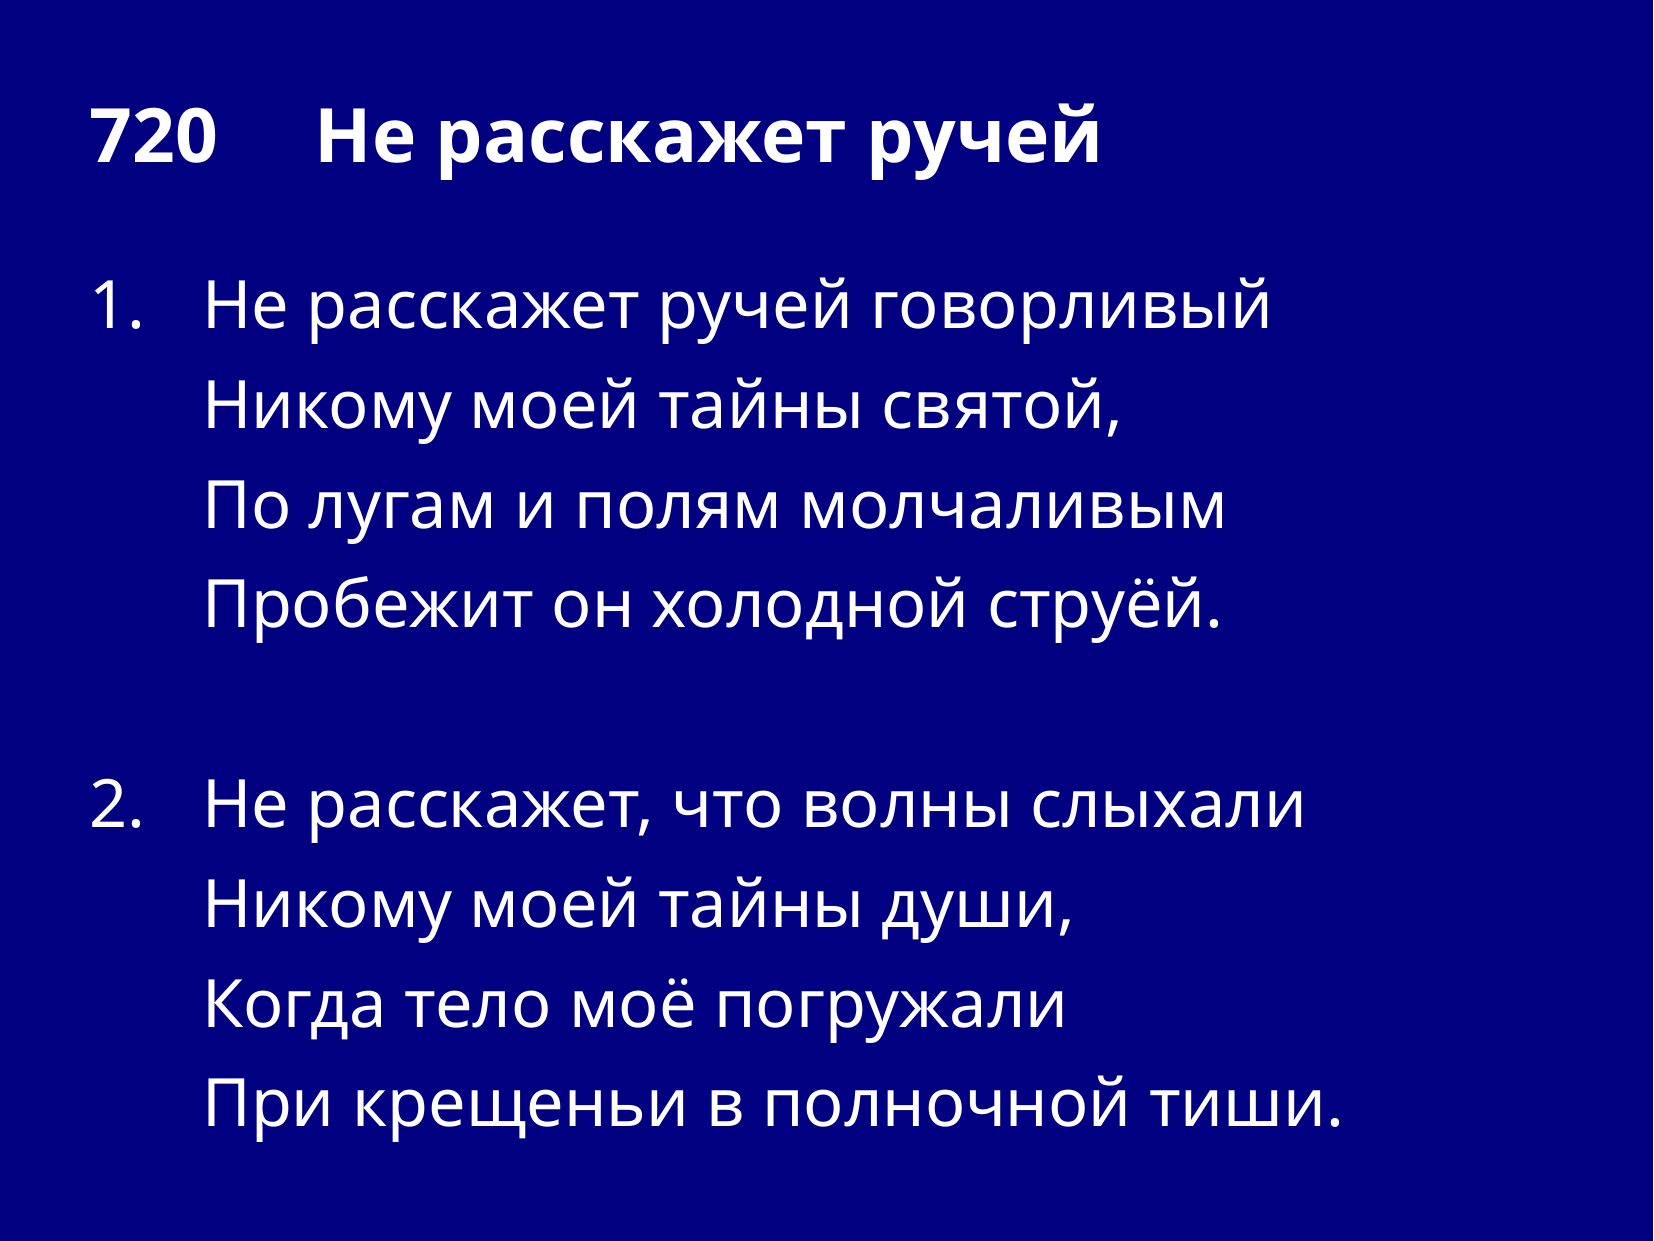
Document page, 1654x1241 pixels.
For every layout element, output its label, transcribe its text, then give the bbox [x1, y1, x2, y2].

text_box 1. Не расскажет ручей говорливый Никому моей тайны святой, По лугам и полям молчаливым Пробежит он холодной струёй. 2. Не расскажет, что волны слыхали Никому моей тайны души, Когда тело моё погружали При крещеньи в полночной тиши. [75, 188, 1576, 1163]
text_box 720 Не расскажет ручей [75, 75, 1576, 188]
